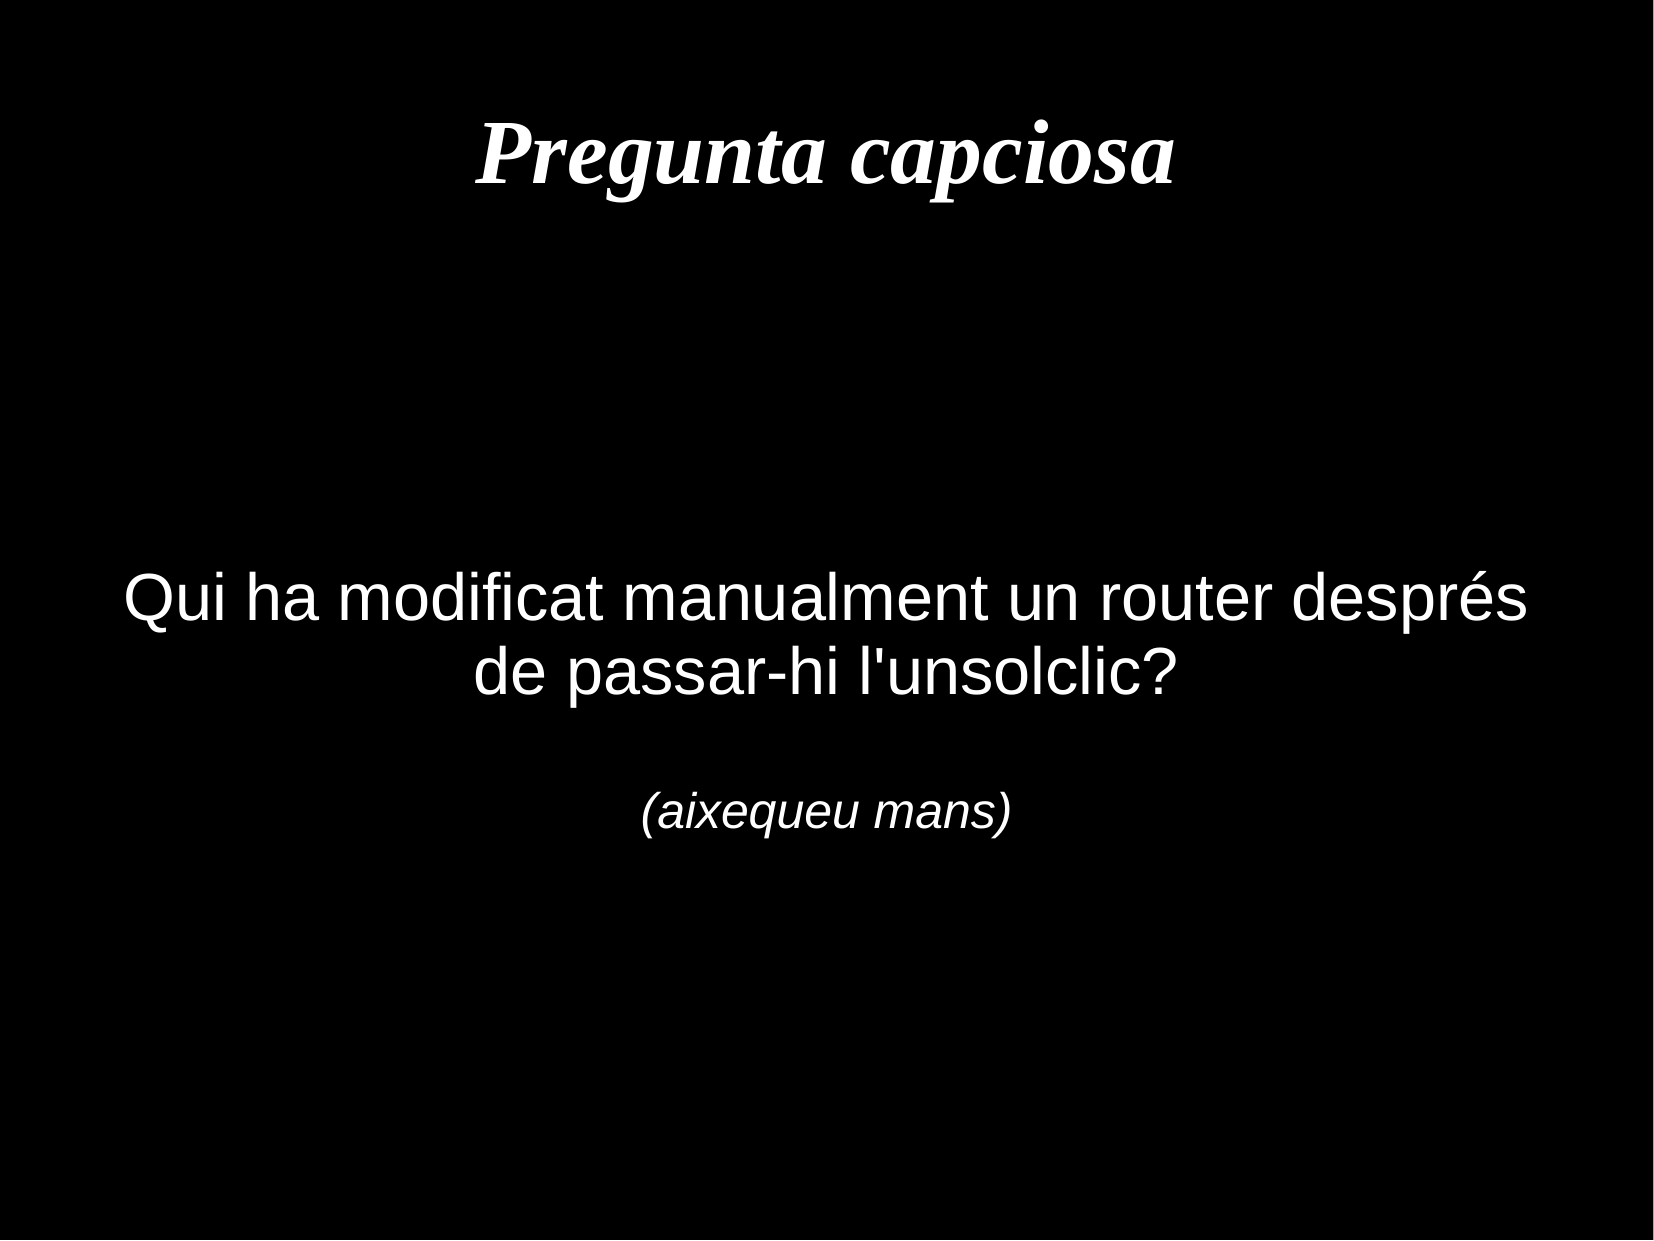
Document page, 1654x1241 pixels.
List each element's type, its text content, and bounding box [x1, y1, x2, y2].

subtitle Qui ha modificat manualment un router després de passar-hi l'unsolclic? (aixequeu mans) [82, 297, 1571, 1102]
title Pregunta capciosa [82, 49, 1571, 257]
